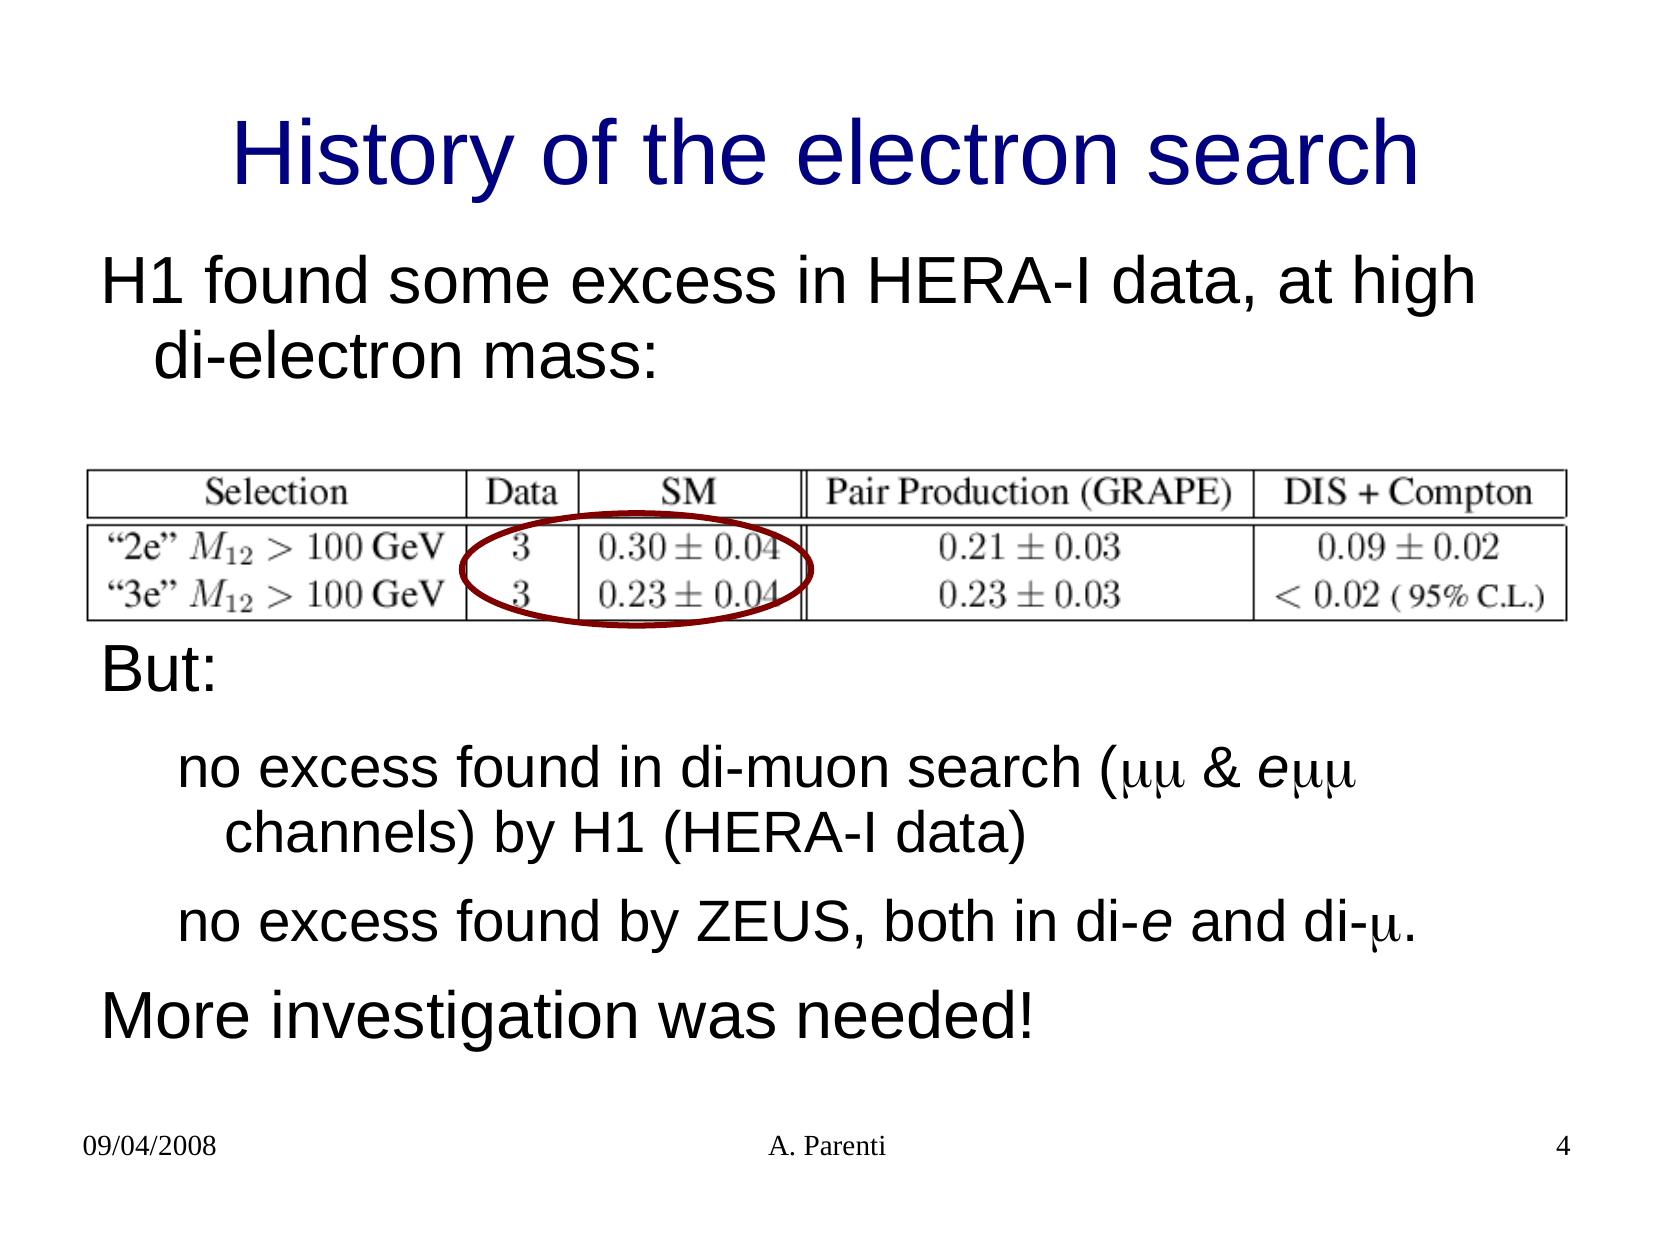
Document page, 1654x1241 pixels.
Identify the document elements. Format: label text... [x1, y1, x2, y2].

list H1 found some excess in HERA-I data, at high di-electron mass: But: no excess found in di-muon search (mm & emm channels) by H1 (HERA-I data) no excess found by ZEUS, both in di-e and di-m. More investigation was needed! [82, 641, 1571, 1127]
title History of the electron search [82, 49, 1571, 242]
picture [76, 455, 1577, 641]
list H1 found some excess in HERA-I data, at high di-electron mass: But: no excess found in di-muon search (mm & emm channels) by H1 (HERA-I data) no excess found by ZEUS, both in di-e and di-m. More investigation was needed! [82, 242, 1571, 455]
